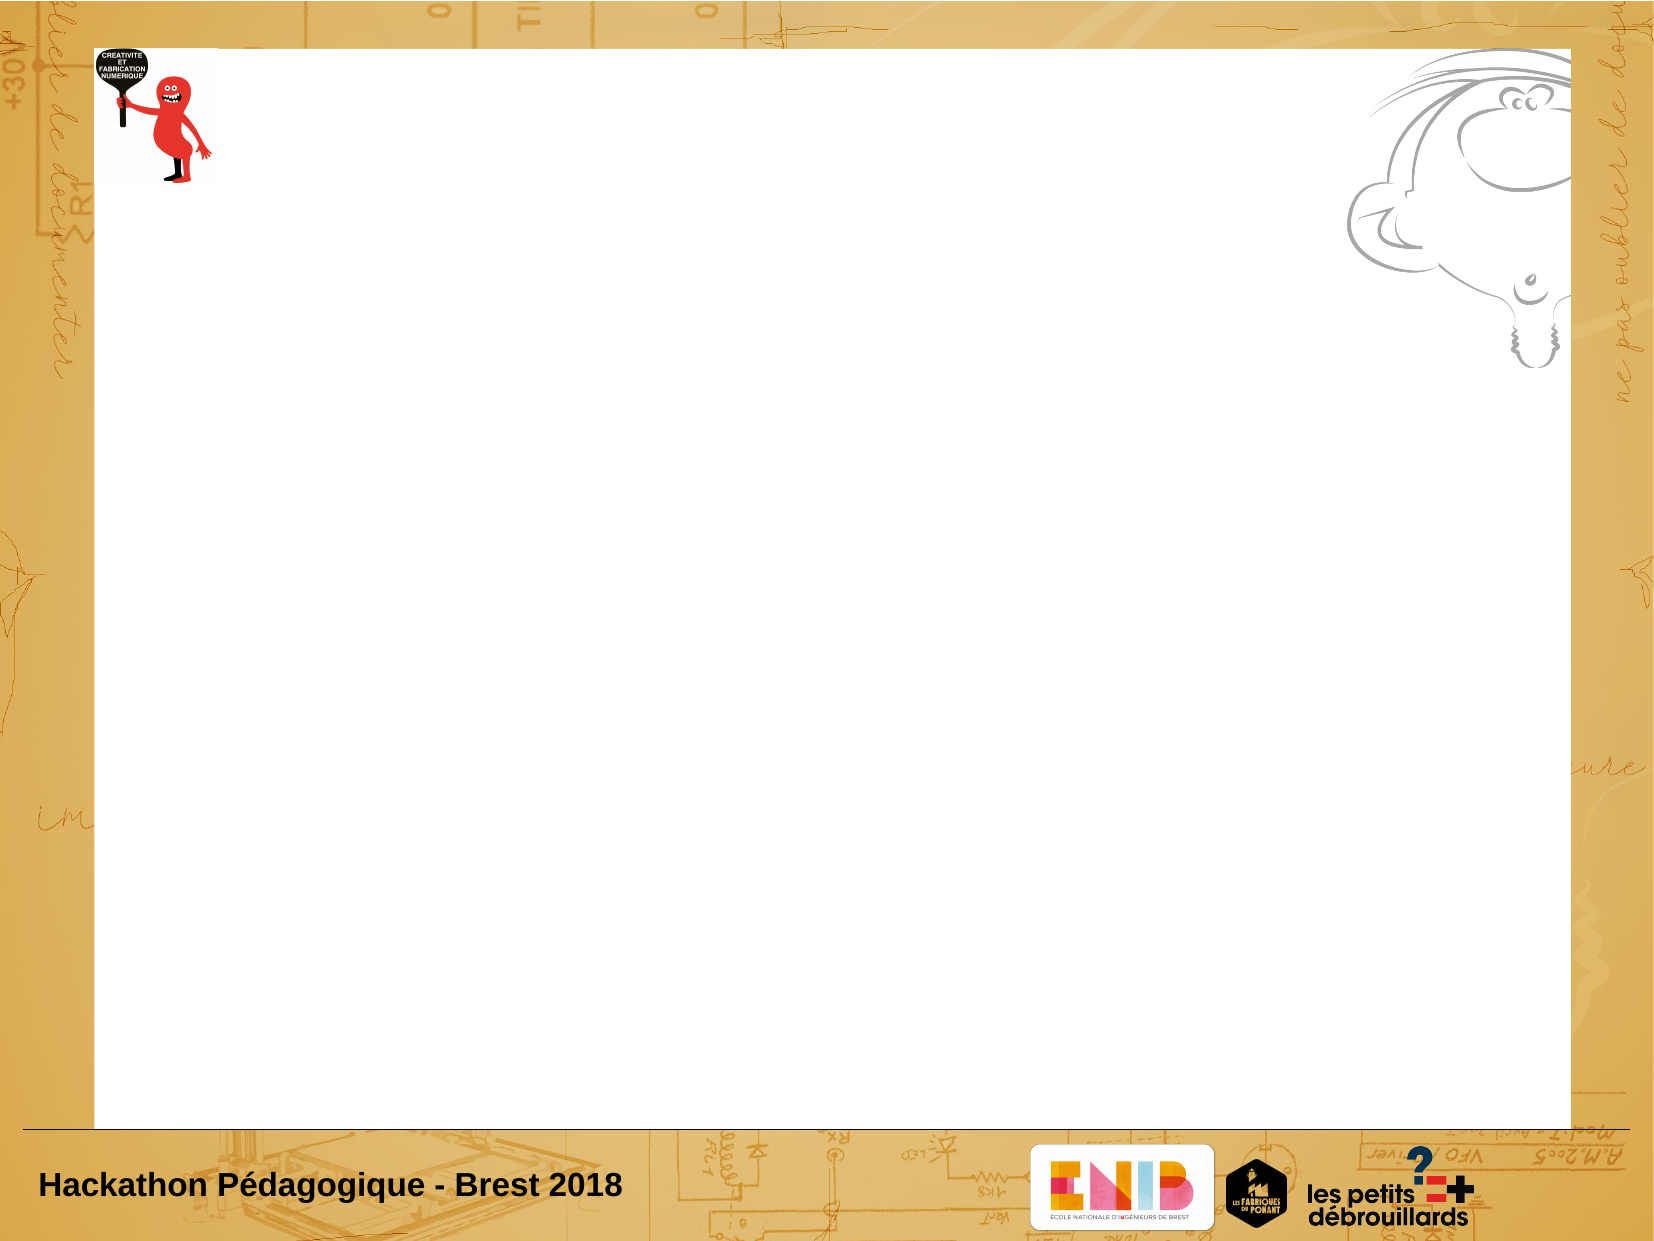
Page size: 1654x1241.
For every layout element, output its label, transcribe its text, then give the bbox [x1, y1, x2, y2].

text_box [94, 48, 1571, 1129]
picture [0, 1, 1654, 1241]
text_box Hackathon Pédagogique - Brest 2018 [23, 1159, 945, 1213]
